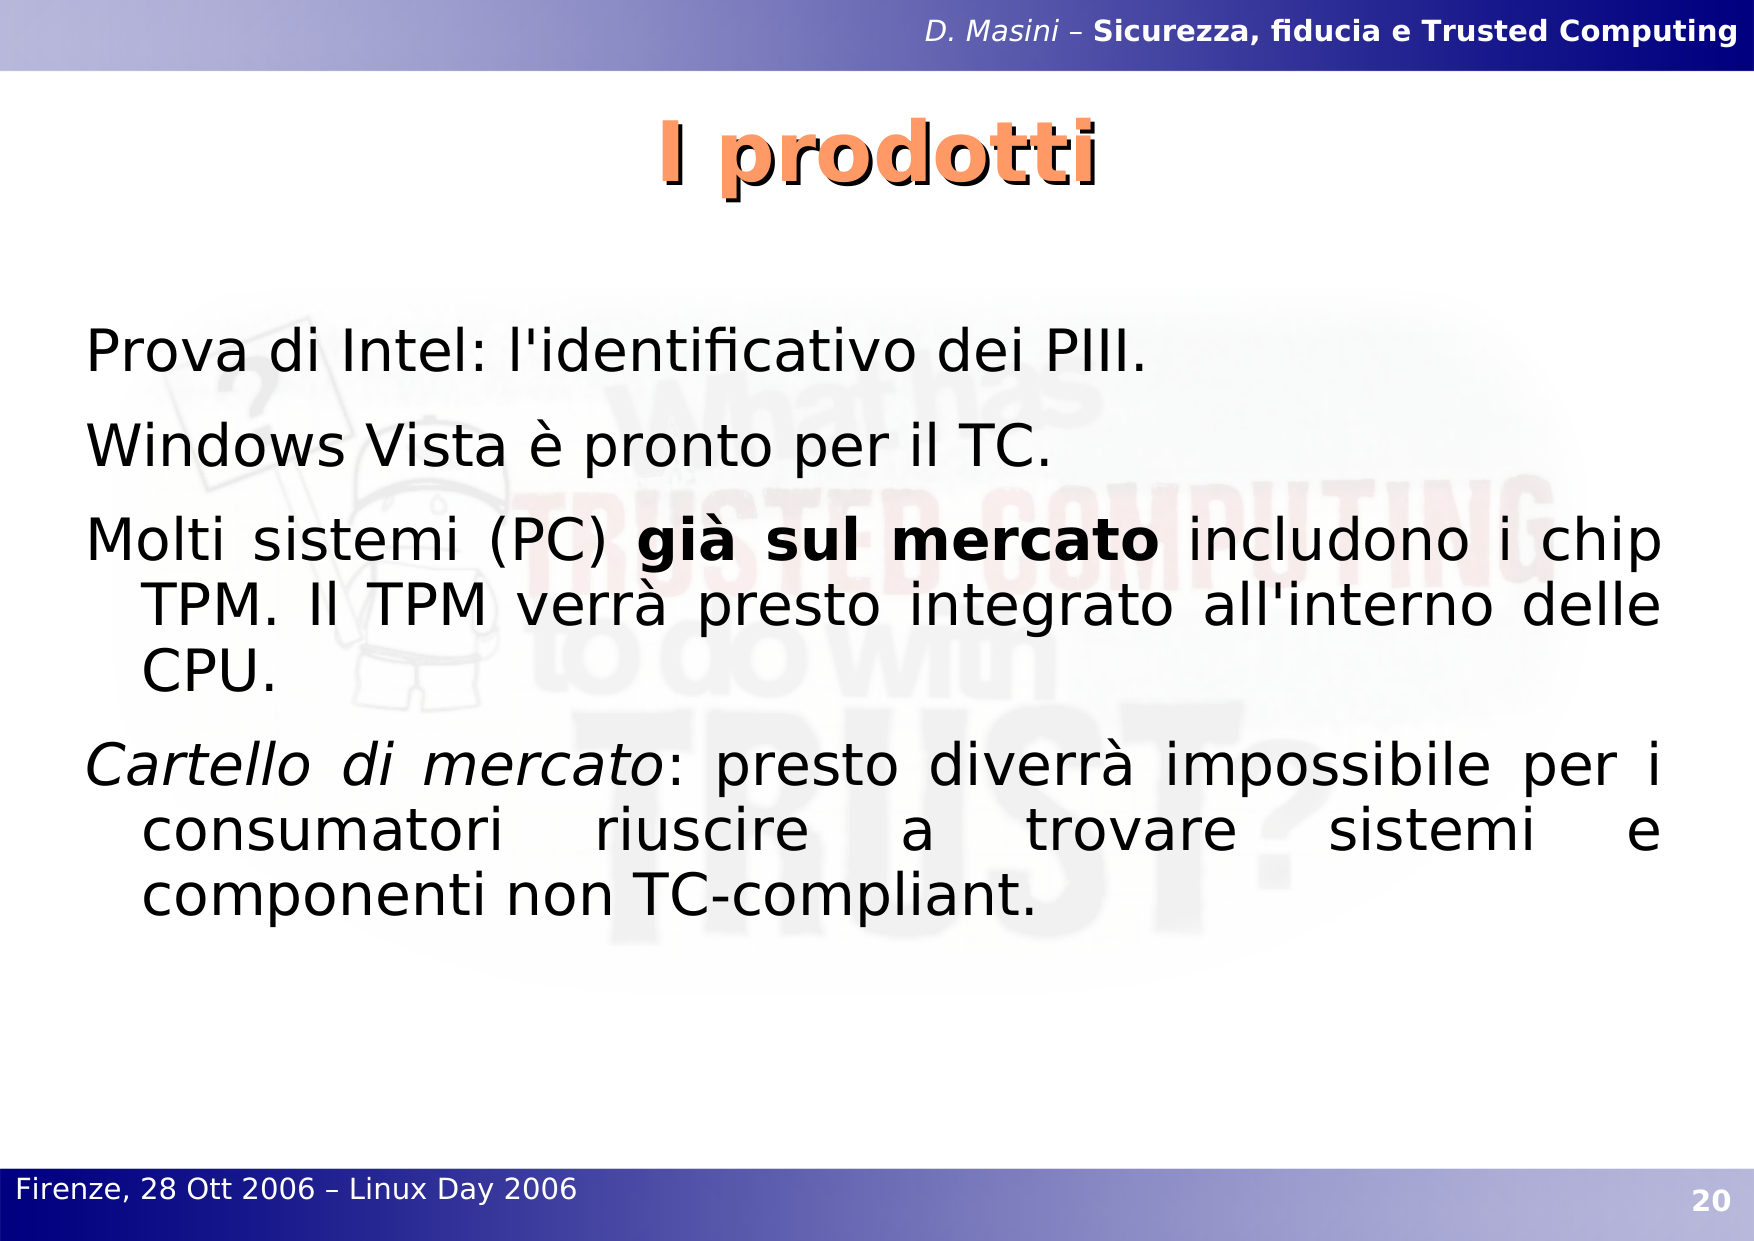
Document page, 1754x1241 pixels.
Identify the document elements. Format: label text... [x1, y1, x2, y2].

text_box D. Masini – Sicurezza, fiducia e Trusted Computing [602, 7, 1754, 63]
title I prodotti [87, 49, 1667, 257]
text_box Firenze, 28 Ott 2006 – Linux Day 2006 [0, 1175, 1314, 1234]
picture [0, 0, 1754, 1241]
text_box <numero> [1641, 1185, 1732, 1223]
list Prova di Intel: l'identificativo dei PIII. Windows Vista è pronto per il TC. Molti sistemi (PC) già sul mercato includono i chip TPM. Il TPM verrà presto integrato all'interno delle CPU. Cartello di mercato: presto diverrà impossibile per i consumatori riuscire a trovare sistemi e componenti non TC-compliant. [85, 319, 1664, 1058]
